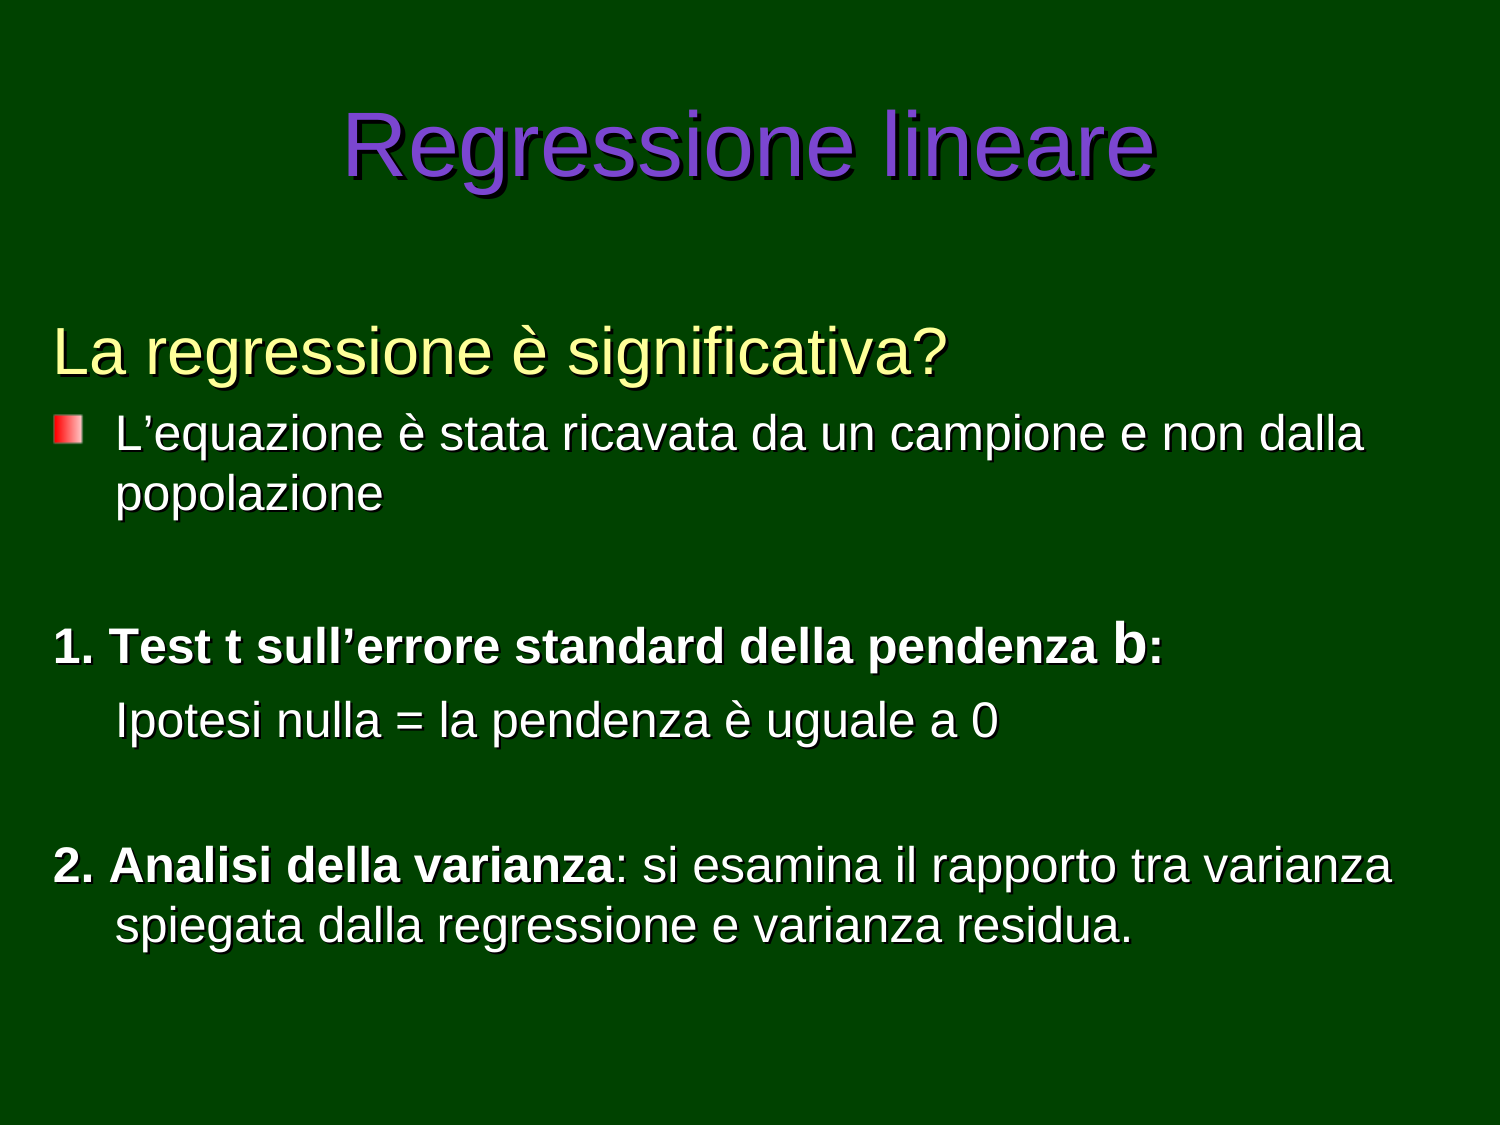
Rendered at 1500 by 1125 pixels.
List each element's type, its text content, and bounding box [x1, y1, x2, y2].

list La regressione è significativa? L’equazione è stata ricavata da un campione e non dalla popolazione 1. Test t sull’errore standard della pendenza b: Ipotesi nulla = la pendenza è uguale a 0 2. Analisi della varianza: si esamina il rapporto tra varianza spiegata dalla regressione e varianza residua. [37, 299, 1450, 1000]
title Regressione lineare [75, 45, 1426, 234]
